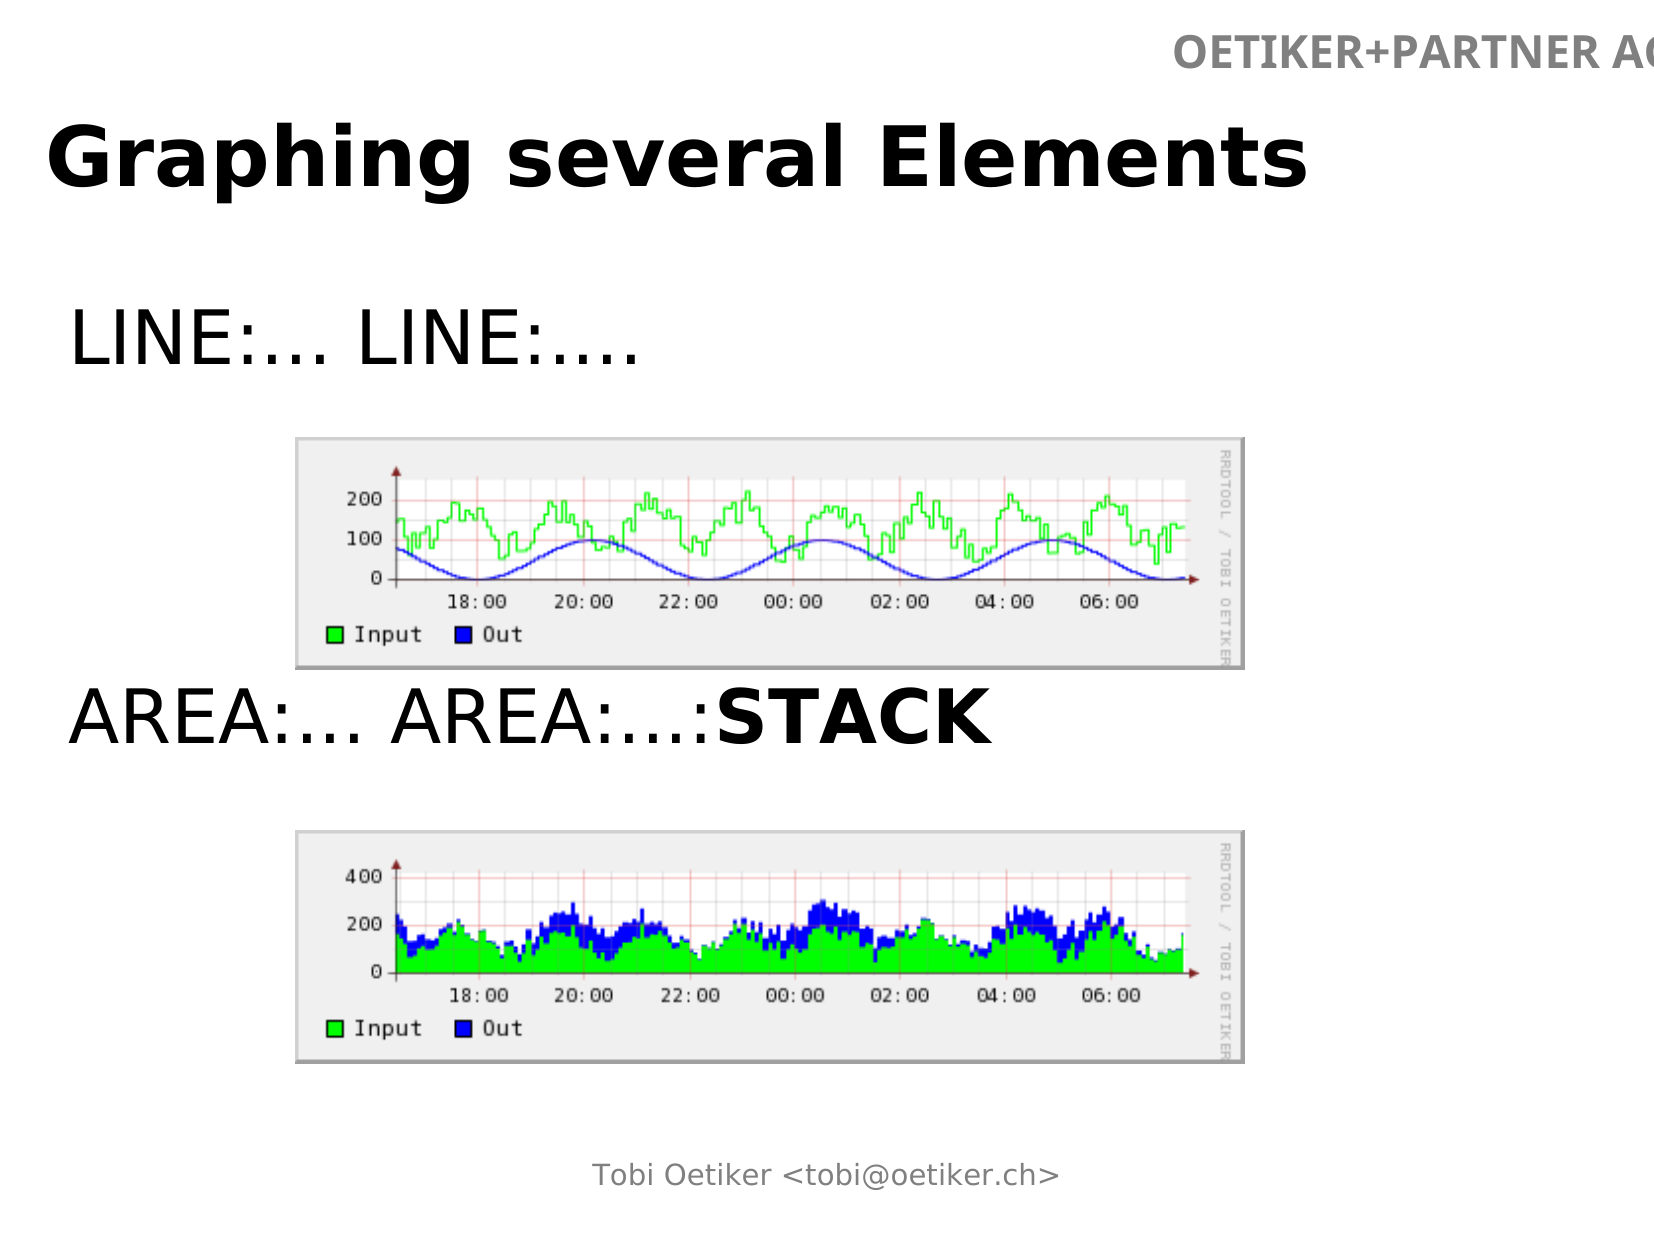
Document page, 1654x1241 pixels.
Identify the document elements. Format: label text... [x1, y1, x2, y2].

list LINE:... LINE:.... AREA:... AREA:...:STACK [50, 295, 1571, 1099]
picture [295, 437, 1245, 671]
title Graphing several Elements [45, 82, 1583, 233]
picture [295, 830, 1245, 1064]
